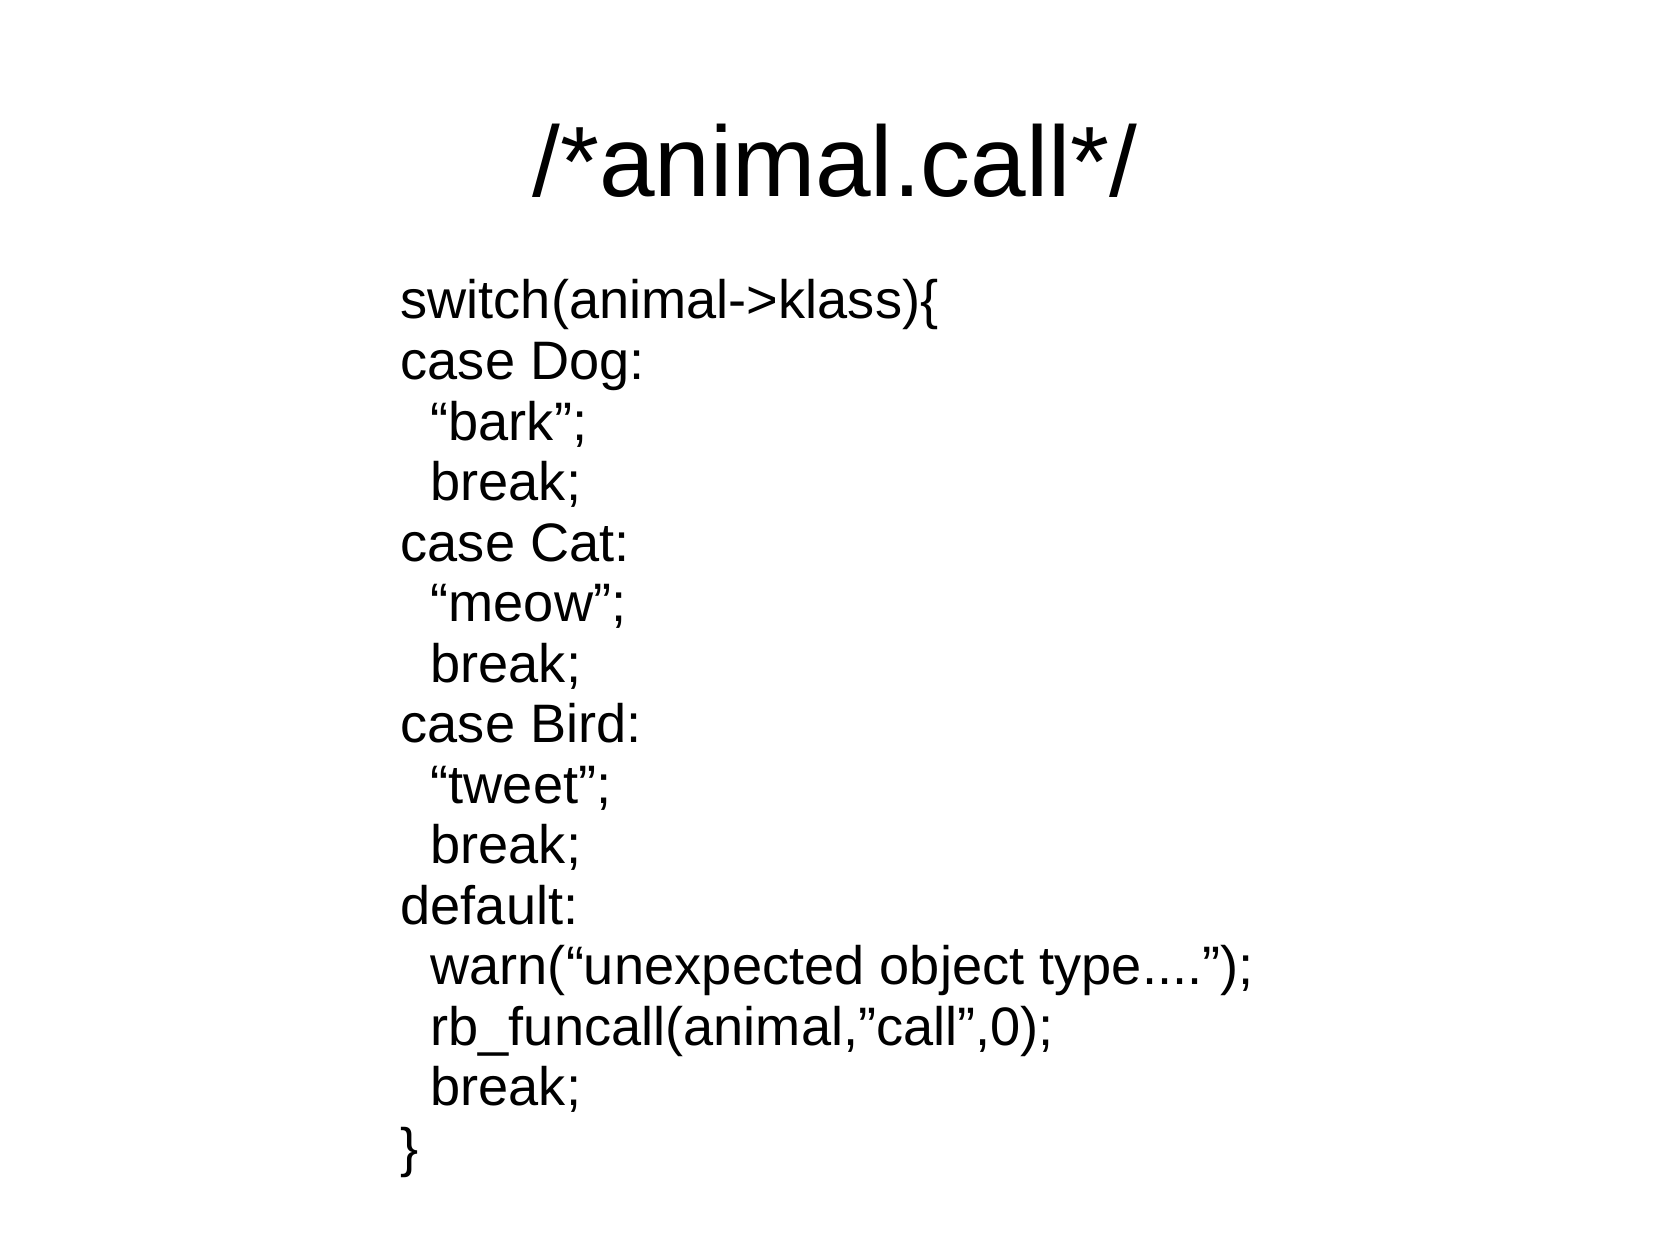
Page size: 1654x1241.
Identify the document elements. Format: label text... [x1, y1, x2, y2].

text_box /*animal.call*/ [517, 98, 1153, 226]
text_box switch(animal->klass){ case Dog: “bark”; break; case Cat: “meow”; break; case Bird: “tweet”; break; default: warn(“unexpected object type....”); rb_funcall(animal,”call”,0); break; } [385, 262, 1268, 1186]
